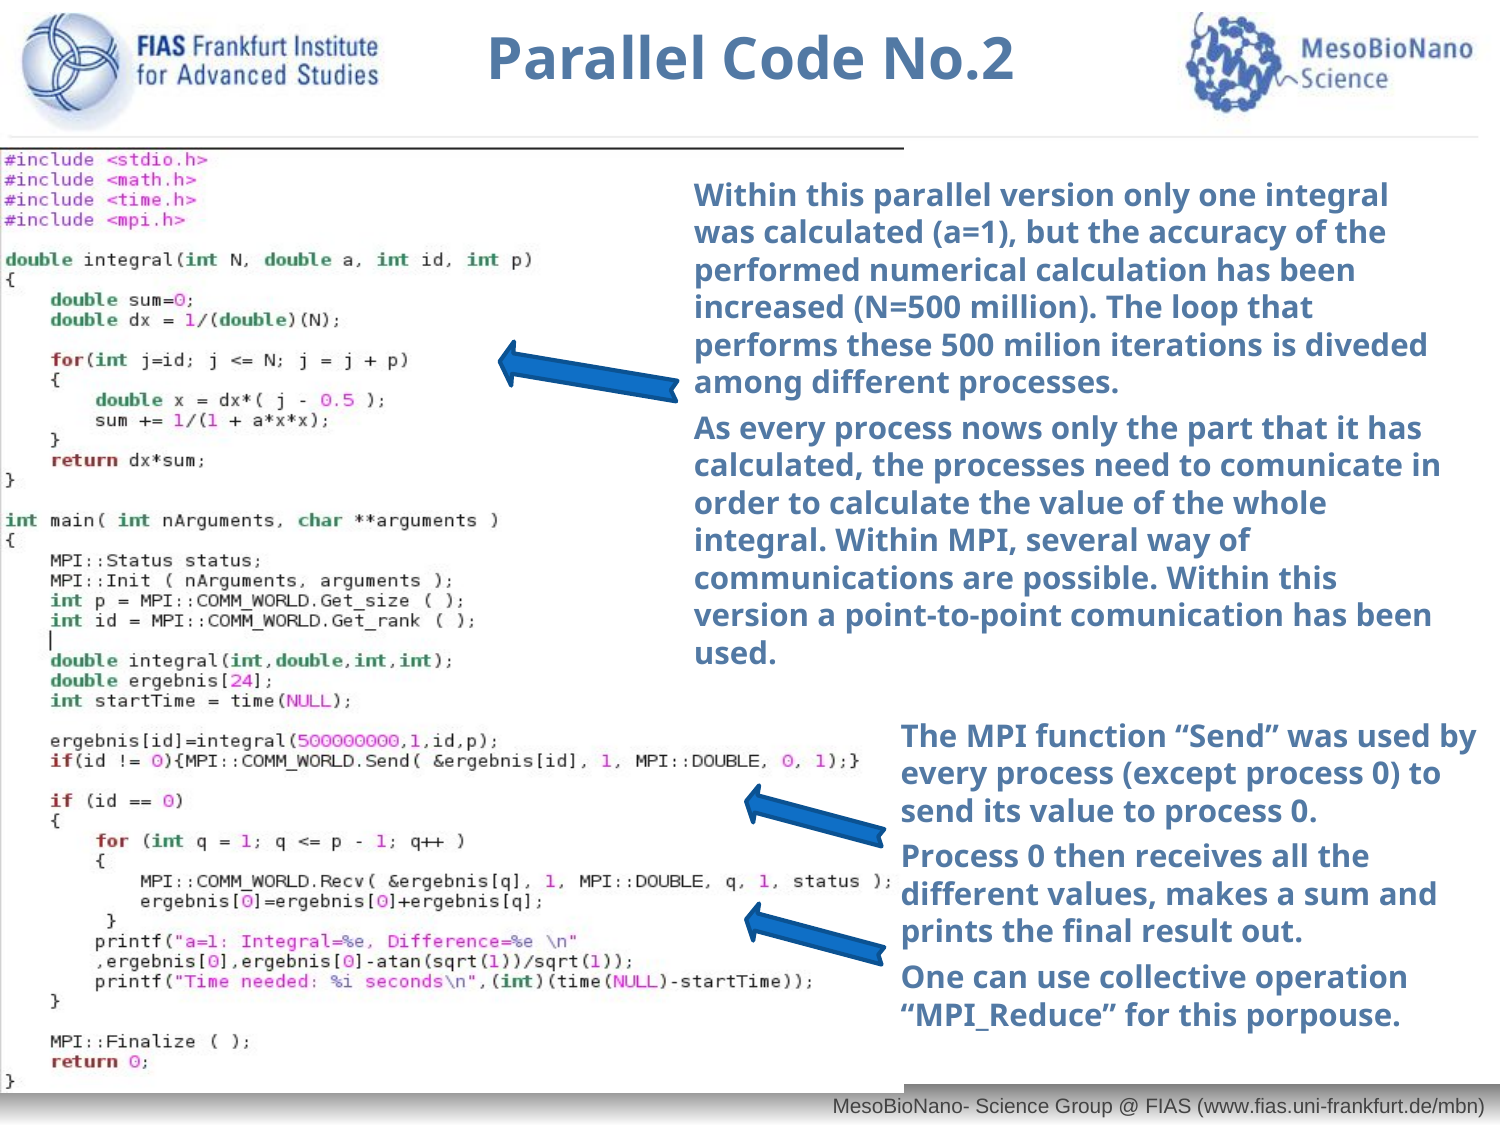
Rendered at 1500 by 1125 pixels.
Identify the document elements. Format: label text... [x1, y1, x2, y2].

text_box [746, 903, 885, 965]
text_box The MPI function “Send” was used by every process (except process 0) to send its value to process 0. Process 0 then receives all the different values, makes a sum and prints the final result out. One can use collective operation “MPI_Reduce” for this porpouse. [885, 708, 1500, 1078]
text_box Within this parallel version only one integral was calculated (a=1), but the accuracy of the performed numerical calculation has been increased (N=500 million). The loop that performs these 500 milion iterations is diveded among different processes. As every process nows only the part that it has calculated, the processes need to comunicate in order to calculate the value of the whole integral. Within MPI, several way of communications are possible. Within this version a point-to-point comunication has been used. [679, 167, 1466, 739]
text_box [499, 341, 678, 402]
title Parallel Code No.2 [0, 0, 1499, 142]
text_box [746, 785, 885, 847]
picture [0, 147, 904, 1093]
